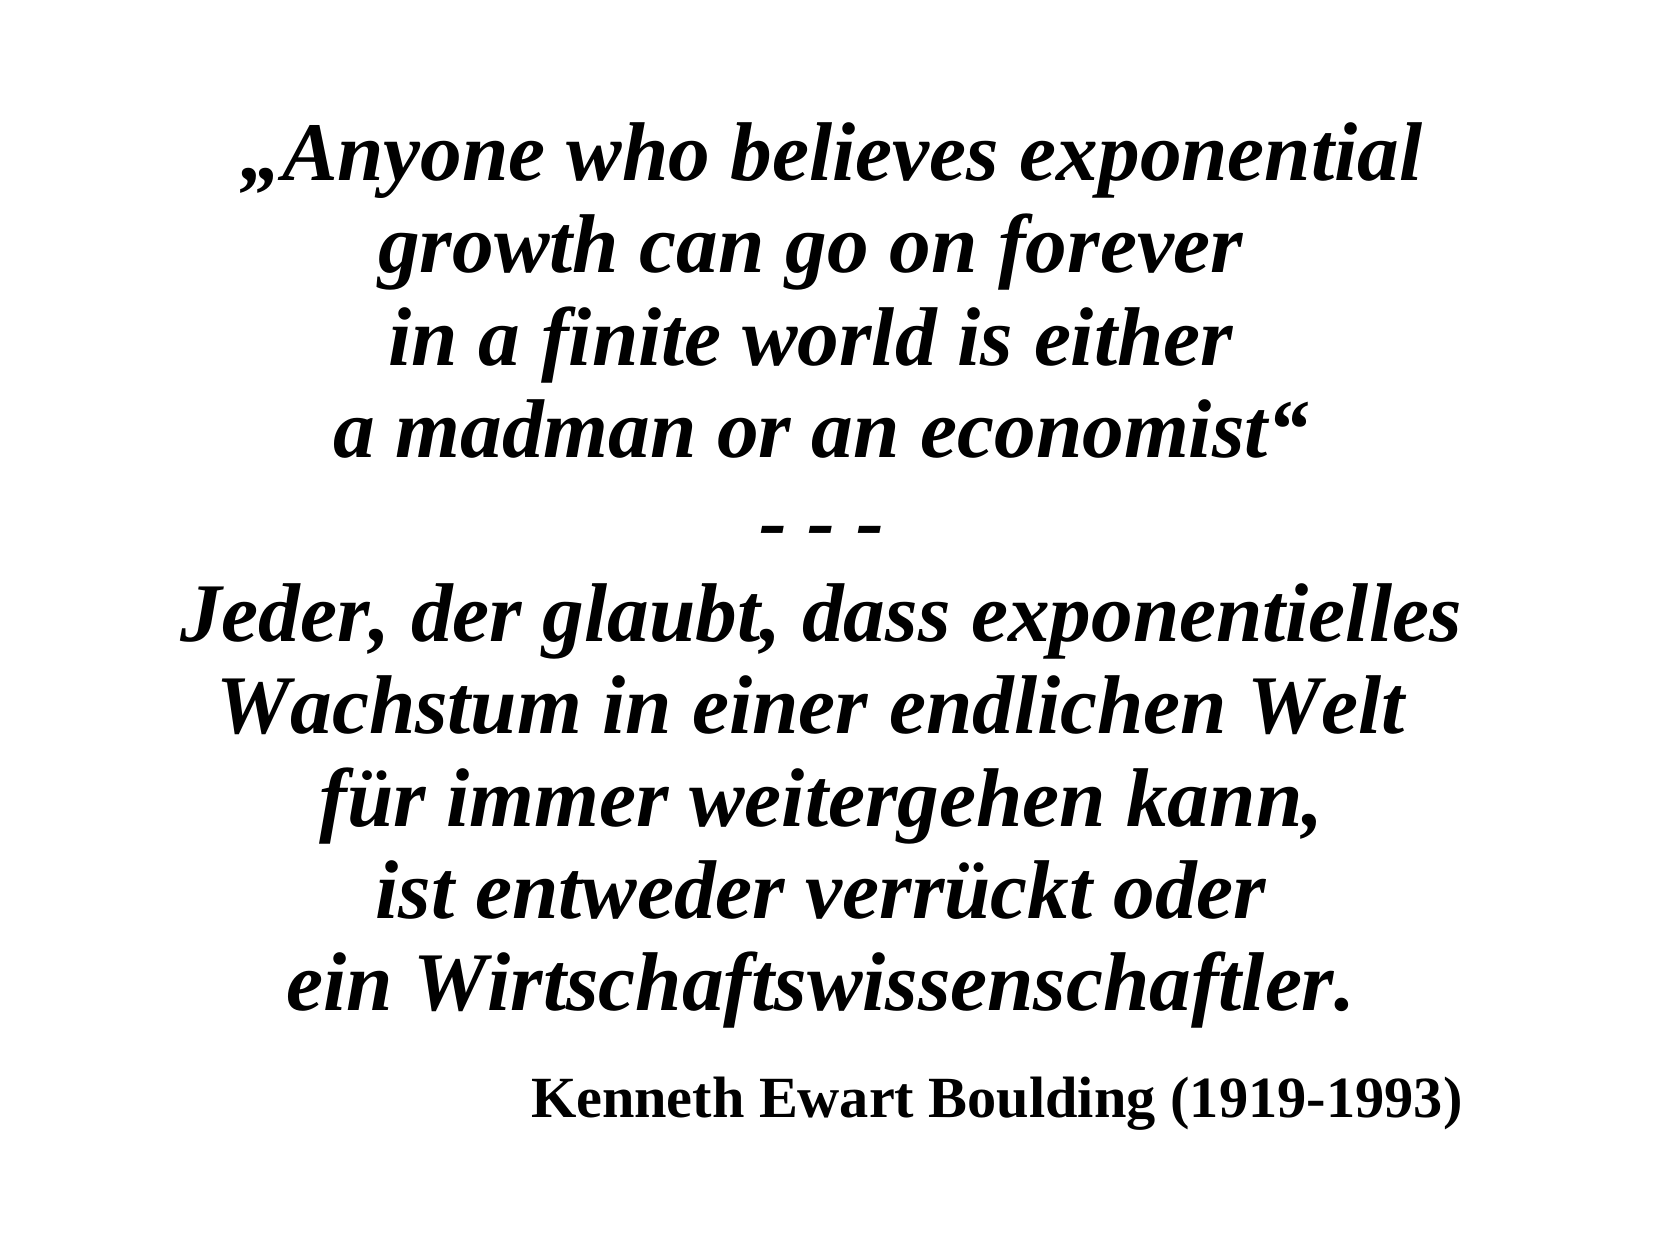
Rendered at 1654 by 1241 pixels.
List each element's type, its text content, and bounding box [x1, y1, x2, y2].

text_box „Anyone who believes exponential growth can go on forever in a finite world is either a madman or an economist“ - - - Jeder, der glaubt, dass exponentielles Wachstum in einer endlichen Welt für immer weitergehen kann, ist entweder verrückt oder ein Wirtschaftswissenschaftler. Kenneth Ewart Boulding (1919-1993) [180, 106, 1495, 1146]
